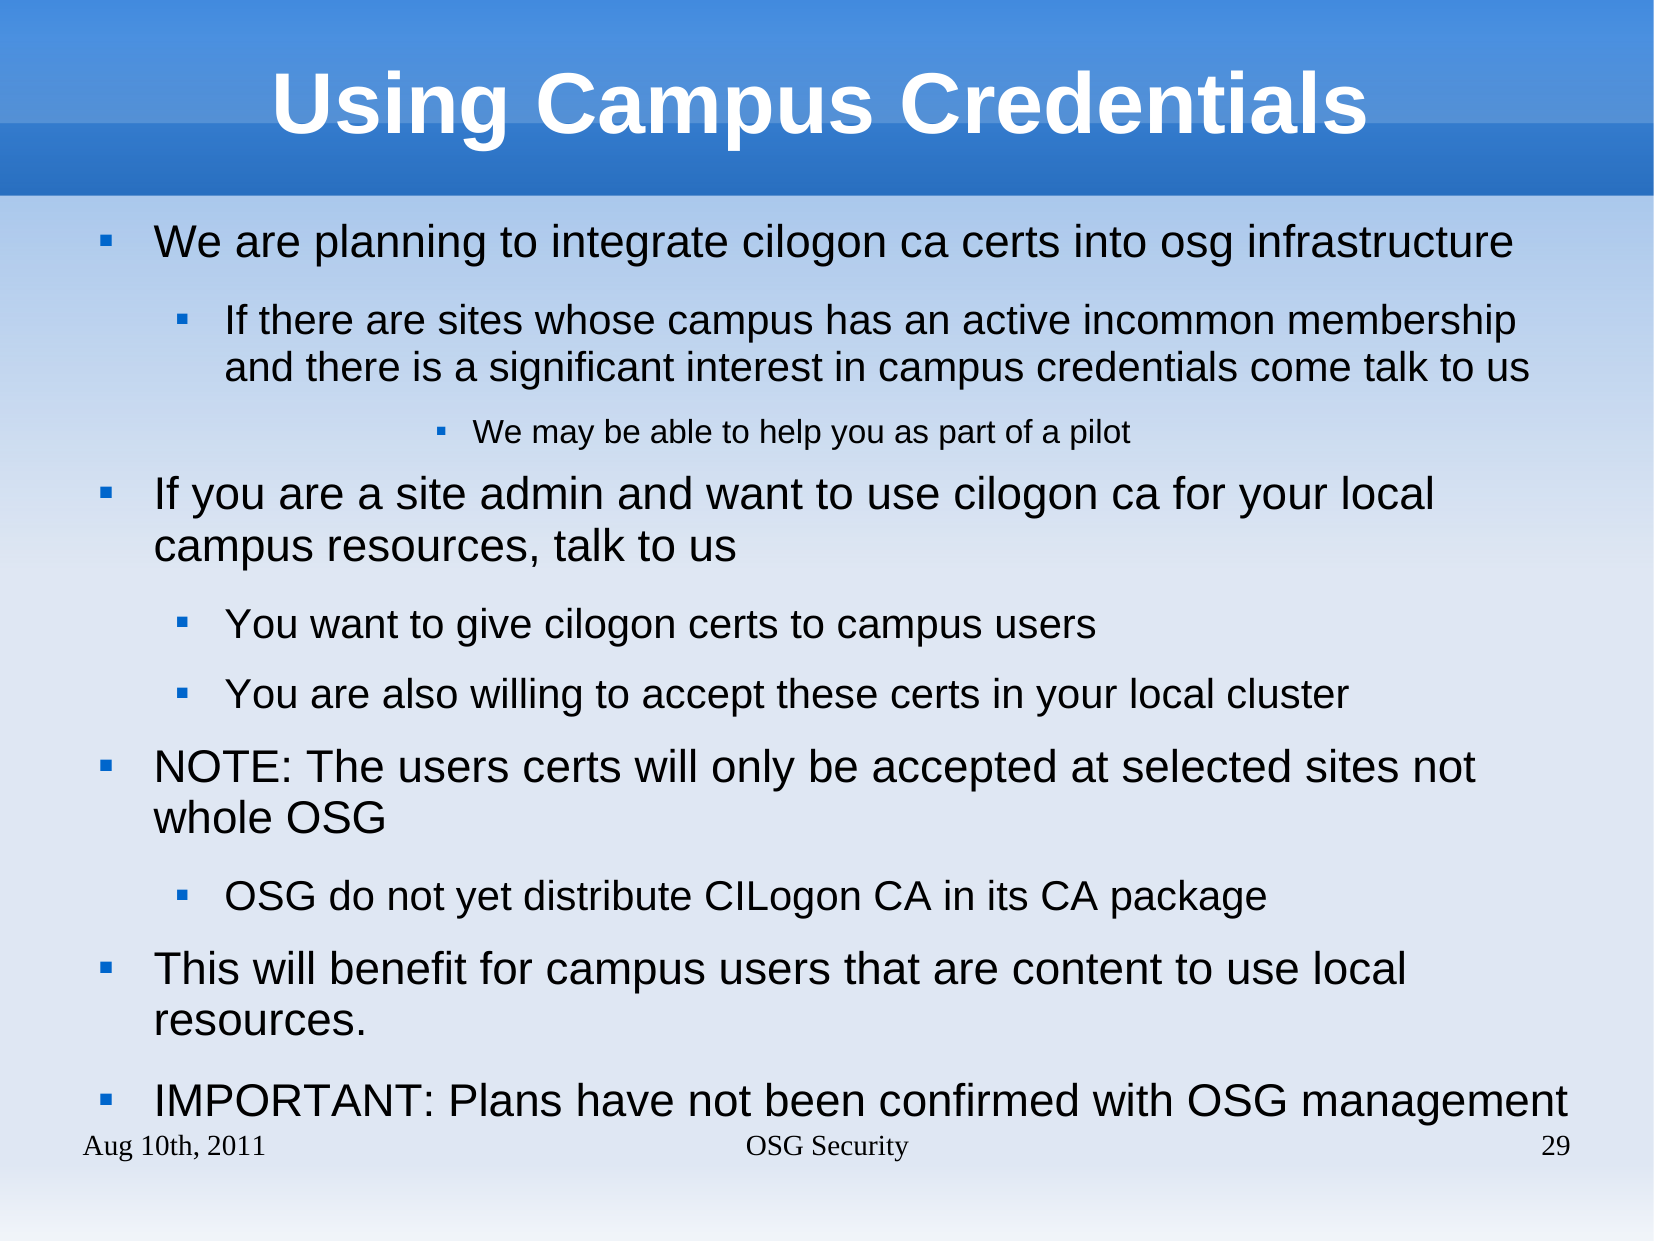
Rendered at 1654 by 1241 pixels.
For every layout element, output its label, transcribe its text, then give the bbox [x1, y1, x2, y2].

title Using Campus Credentials [76, 0, 1565, 208]
picture [0, 0, 1654, 1241]
list We are planning to integrate cilogon ca certs into osg infrastructure If there are sites whose campus has an active incommon membership and there is a significant interest in campus credentials come talk to us We may be able to help you as part of a pilot If you are a site admin and want to use cilogon ca for your local campus resources, talk to us You want to give cilogon certs to campus users You are also willing to accept these certs in your local cluster NOTE: The users certs will only be accepted at selected sites not whole OSG OSG do not yet distribute CILogon CA in its CA package This will benefit for campus users that are content to use local resources. IMPORTANT: Plans have not been confirmed with OSG management [82, 216, 1571, 1131]
